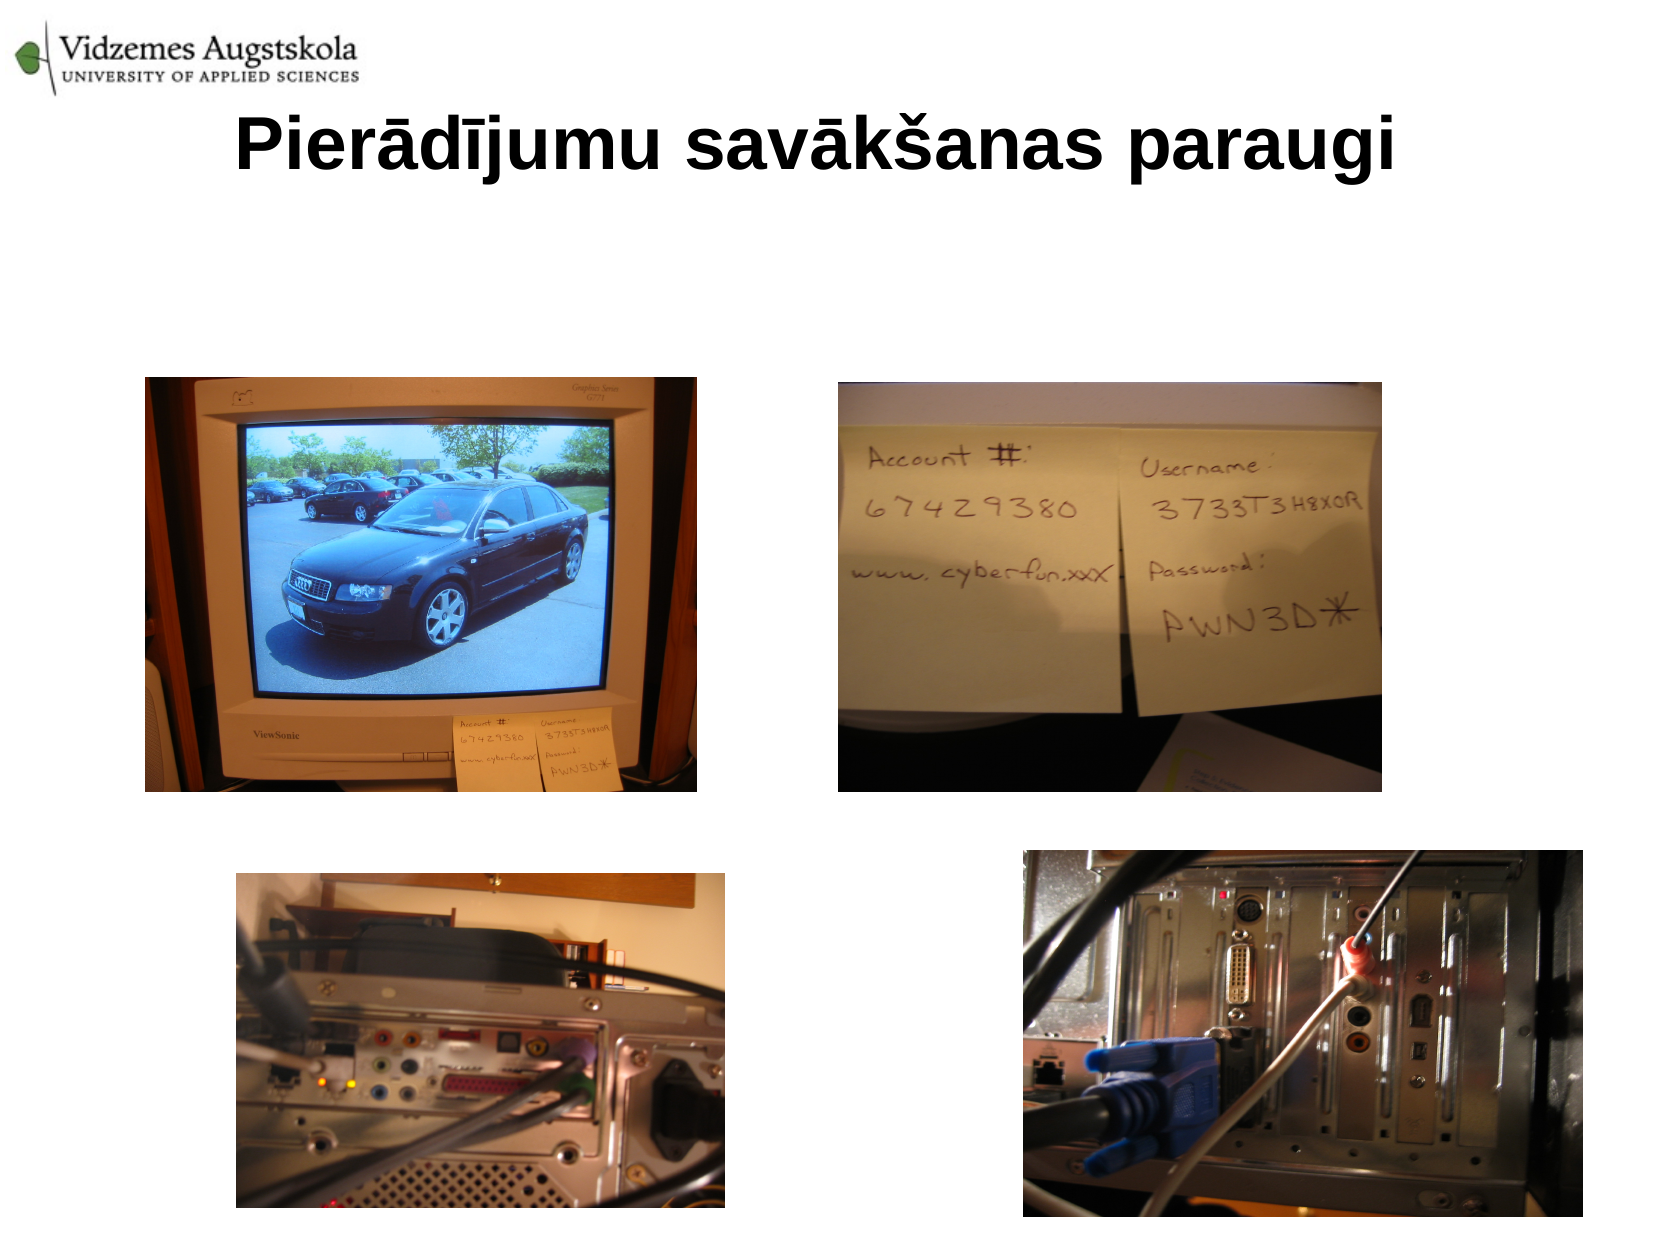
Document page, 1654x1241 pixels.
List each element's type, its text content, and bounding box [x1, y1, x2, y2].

title Pierādījumu savākšanas paraugi [94, 100, 1512, 191]
picture [145, 377, 697, 792]
picture [838, 382, 1382, 792]
picture [5, 2, 368, 113]
picture [1023, 850, 1583, 1217]
picture [236, 873, 725, 1208]
